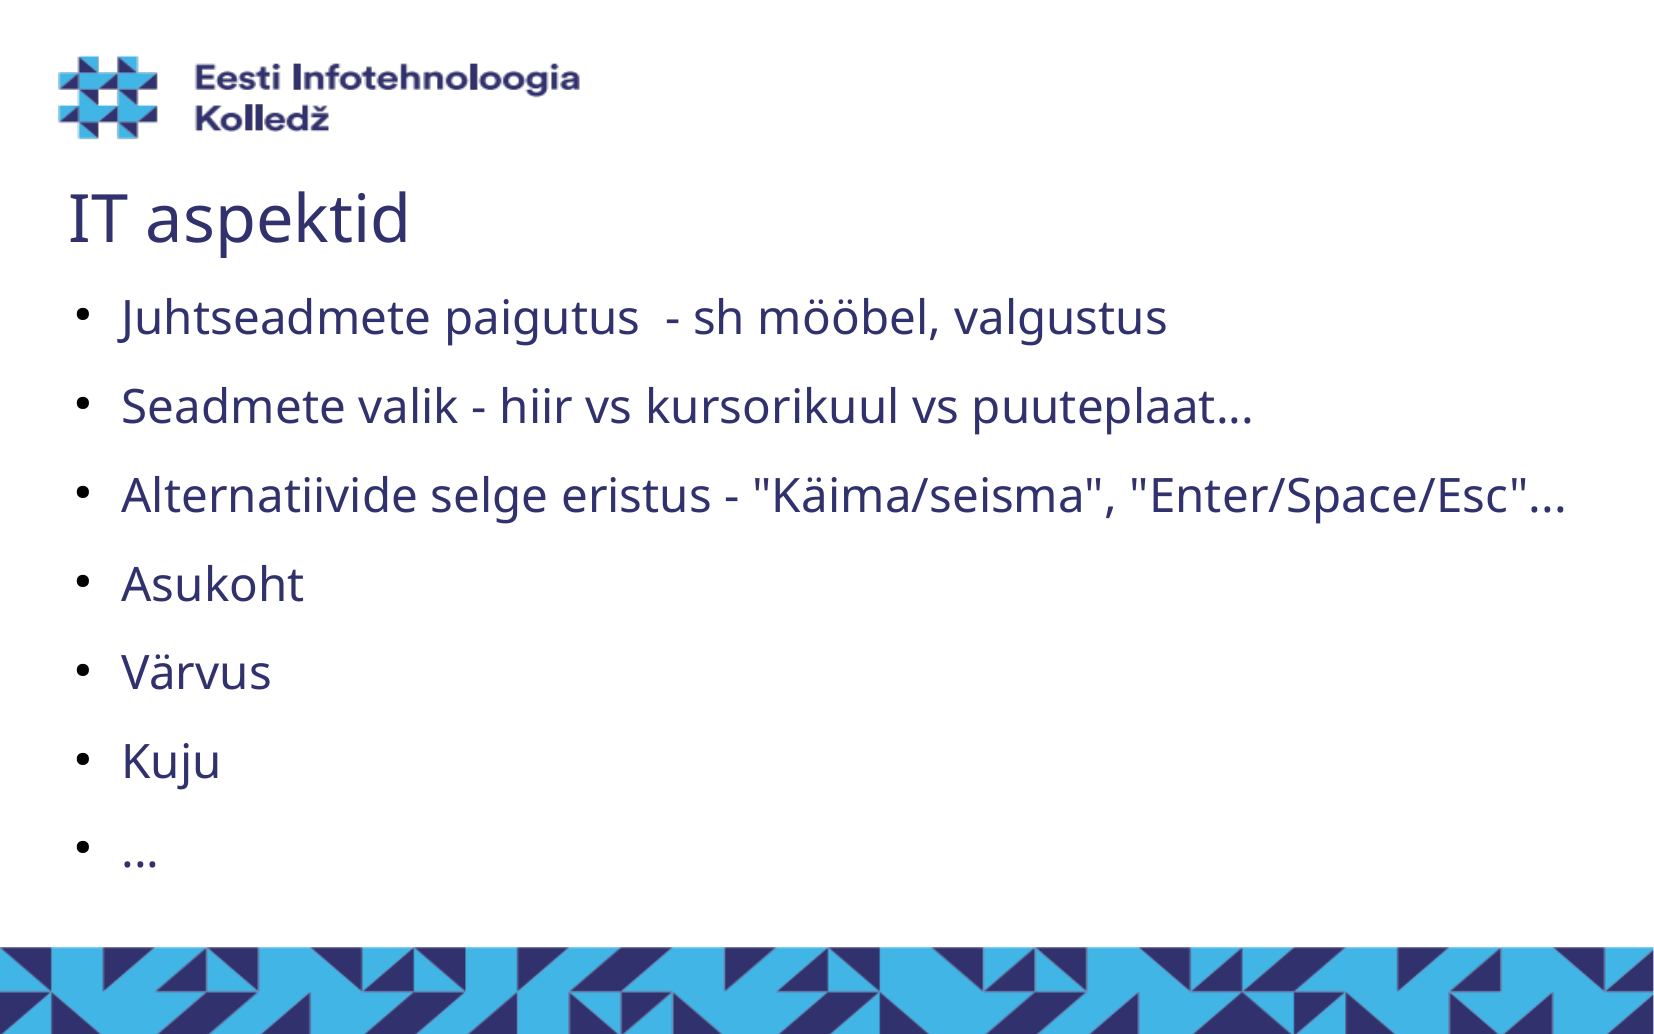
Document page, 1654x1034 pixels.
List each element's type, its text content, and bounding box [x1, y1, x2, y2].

title IT aspektid [68, 147, 1536, 283]
list Juhtseadmete paigutus - sh mööbel, valgustus Seadmete valik - hiir vs kursorikuul vs puuteplaat... Alternatiivide selge eristus - "Käima/seisma", "Enter/Space/Esc"... Asukoht Värvus Kuju ... [59, 283, 1595, 936]
